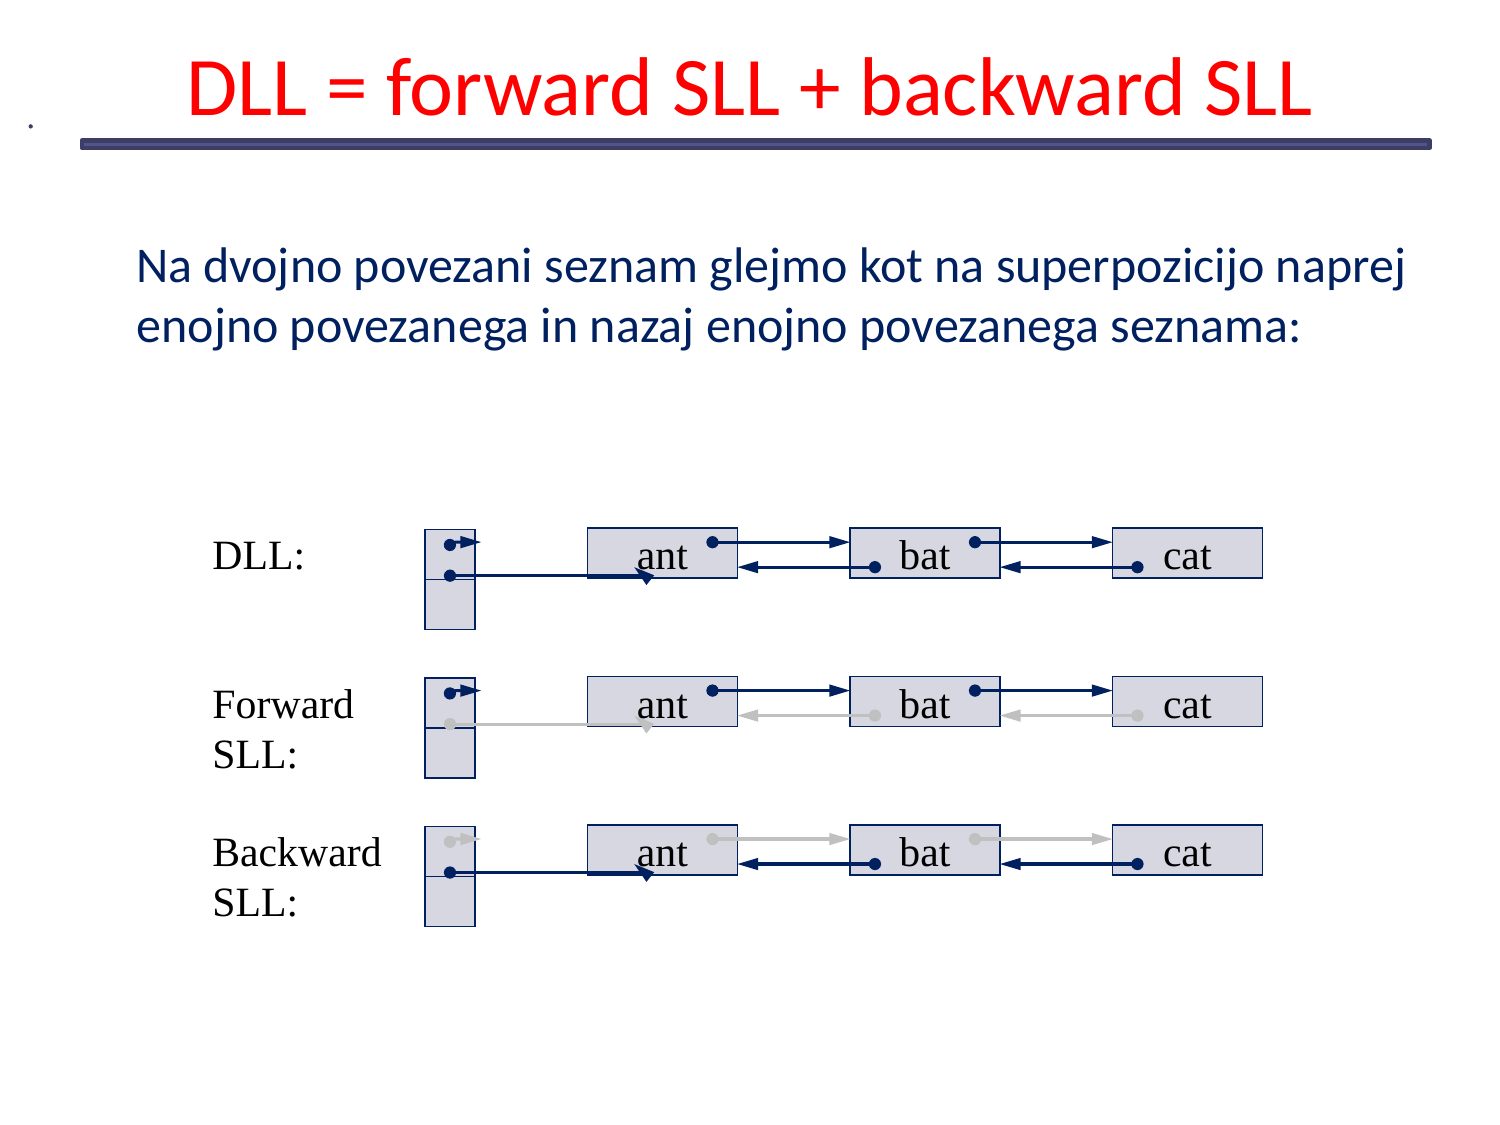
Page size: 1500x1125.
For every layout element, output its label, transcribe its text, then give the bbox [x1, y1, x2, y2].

text_box [425, 529, 475, 630]
text_box [425, 678, 475, 779]
text_box Forward SLL: [212, 676, 388, 777]
text_box bat [849, 676, 1000, 727]
text_box cat [1112, 528, 1263, 579]
text_box cat [1112, 676, 1263, 727]
text_box ant [587, 528, 738, 579]
list Na dvojno povezani seznam glejmo kot na superpozicijo naprej enojno povezanega in nazaj enojno povezanega seznama: [112, 224, 1500, 363]
text_box bat [849, 528, 1000, 579]
text_box ant [587, 676, 738, 727]
text_box Backward SLL: [212, 824, 388, 926]
text_box cat [1112, 825, 1263, 876]
text_box ant [587, 825, 738, 876]
text_box DLL: [212, 528, 388, 579]
title DLL = forward SLL + backward SLL [75, 23, 1425, 141]
text_box [425, 826, 475, 927]
text_box bat [849, 825, 1000, 876]
